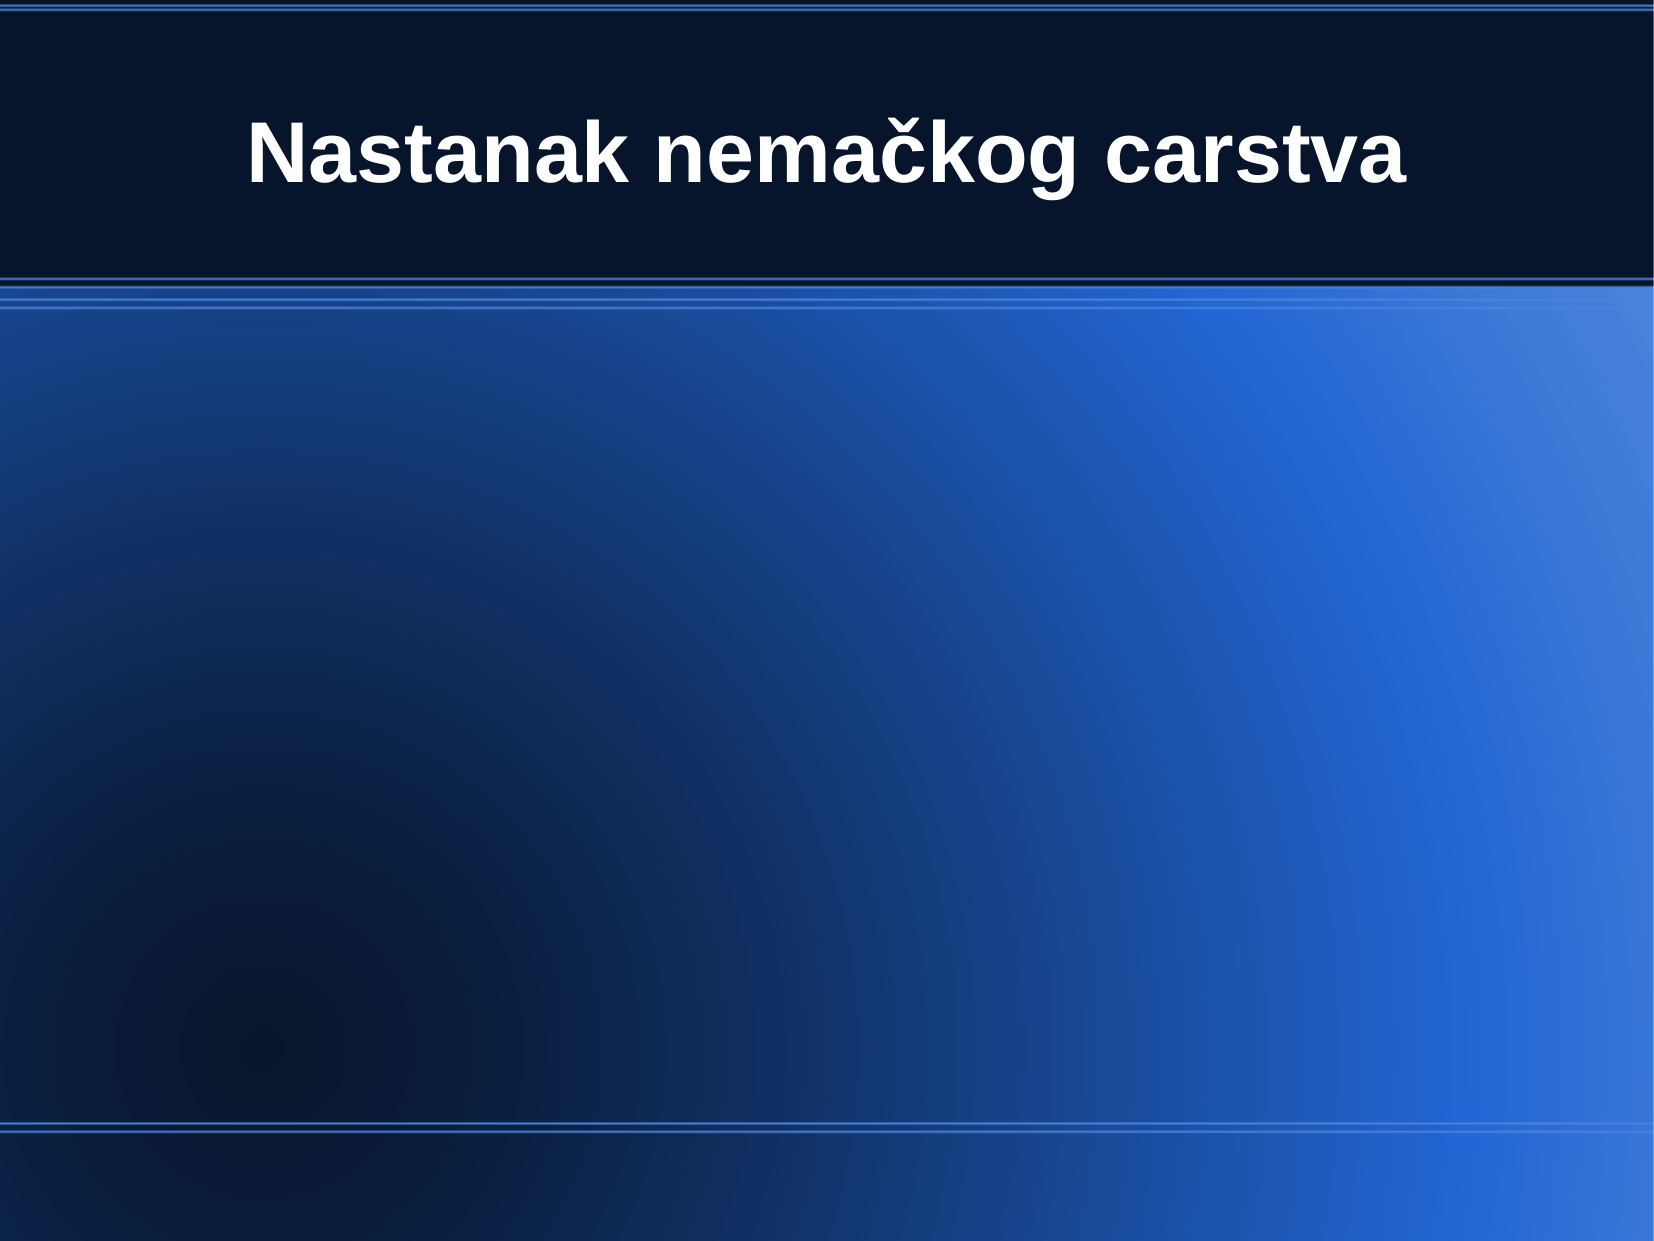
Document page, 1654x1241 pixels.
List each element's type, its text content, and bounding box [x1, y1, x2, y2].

title Nastanak nemačkog carstva [82, 49, 1571, 257]
picture [0, 0, 1654, 1241]
